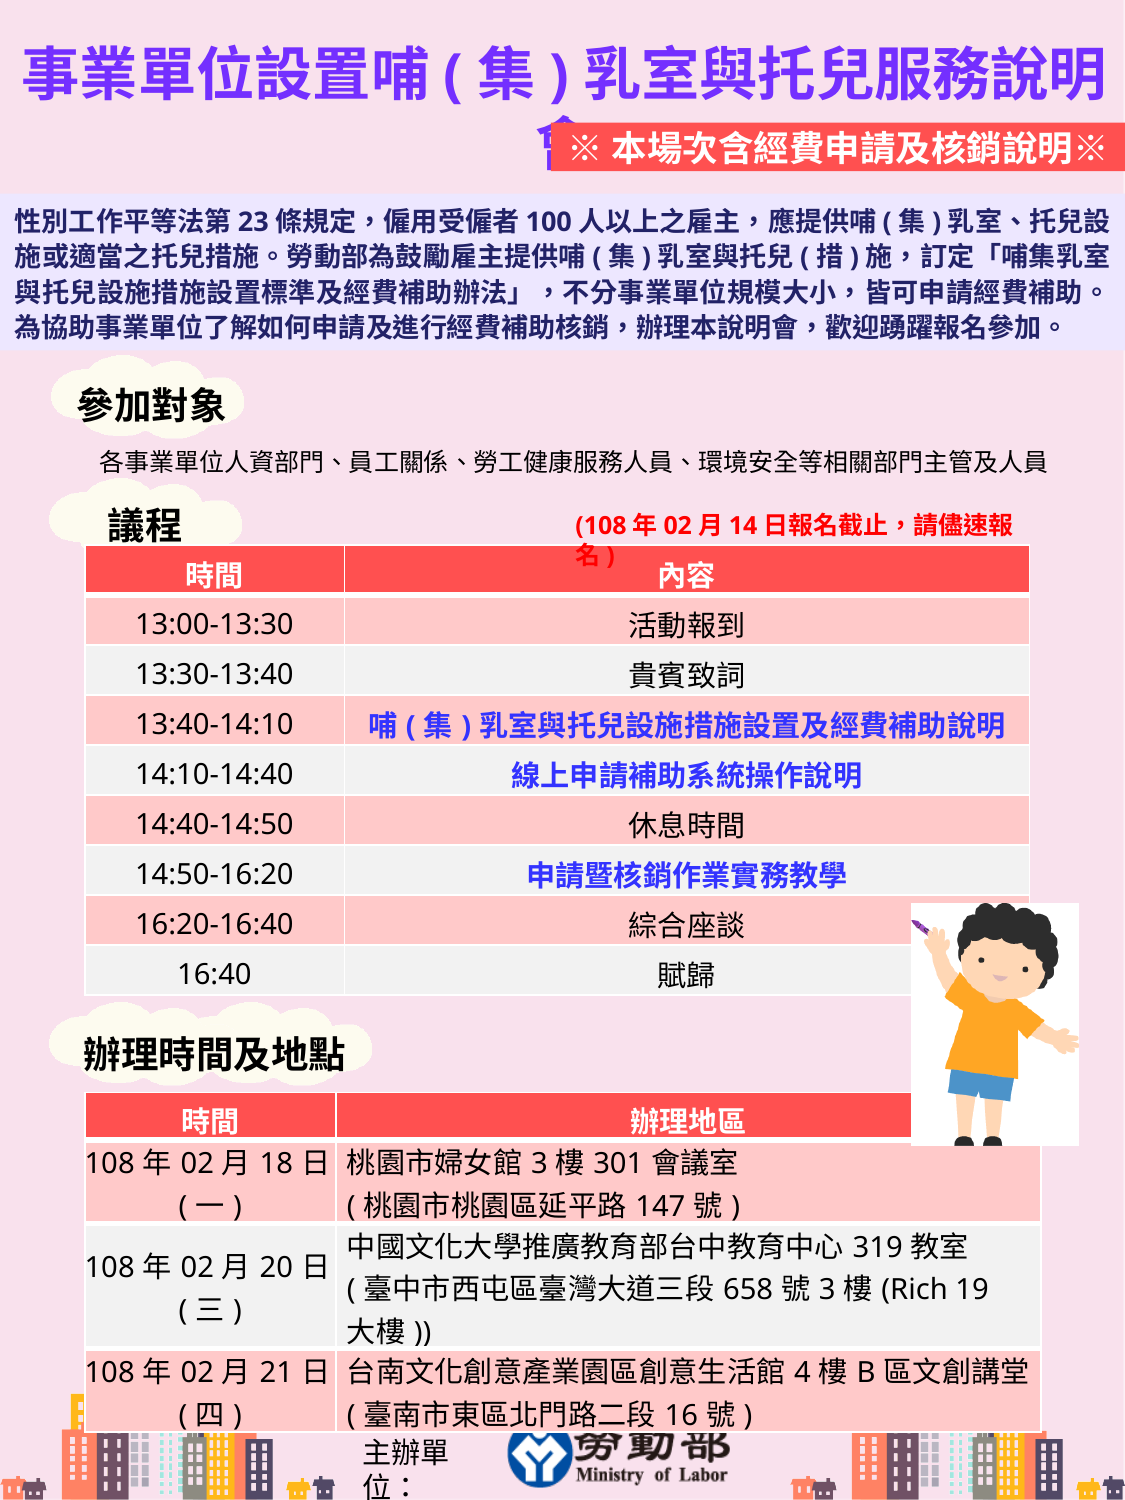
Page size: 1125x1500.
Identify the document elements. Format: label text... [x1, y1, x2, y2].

text_box 議程 [92, 481, 198, 544]
table_cell 13:30-13:40 [86, 646, 344, 694]
table_cell 108年02月18日(一) [86, 1143, 335, 1221]
table_cell 13:00-13:30 [86, 598, 344, 644]
table_cell 108年02月21日(四) [86, 1351, 335, 1431]
table_cell 貴賓致詞 [345, 646, 1029, 694]
table_cell 14:10-14:40 [86, 746, 344, 794]
text_box 事業單位設置哺(集)乳室與托兒服務說明會 [2, 29, 1125, 185]
table_cell 16:40 [86, 946, 344, 994]
table_header 內容 [345, 546, 1029, 592]
picture [0, 351, 1125, 1500]
table_header 辦理地區 [337, 1093, 911, 1137]
table_cell 13:40-14:10 [86, 696, 344, 744]
table_cell 綜合座談 [345, 896, 1029, 944]
table_cell 中國文化大學推廣教育部台中教育中心319教室 (臺中市西屯區臺灣大道三段658號3樓(Rich 19 大樓)) [337, 1226, 1040, 1346]
table_cell 申請暨核銷作業實務教學 [345, 846, 1029, 894]
table_cell 16:20-16:40 [86, 896, 344, 944]
table_cell 14:50-16:20 [86, 846, 344, 894]
text_box 辦理時間及地點 [68, 1009, 362, 1084]
table_cell 休息時間 [345, 796, 1029, 844]
table_cell 桃園市婦女館3樓301會議室 (桃園市桃園區延平路147號) [337, 1143, 1040, 1221]
table_cell 台南文化創意產業園區創意生活館4樓B區文創講堂(臺南市東區北門路二段16號) [337, 1351, 1040, 1431]
text_box 各事業單位人資部門、員工關係、勞工健康服務人員、環境安全等相關部門主管及人員 [84, 423, 1087, 485]
text_box ※本場次含經費申請及核銷說明※ [550, 122, 1125, 172]
text_box 主辦單位： [347, 1433, 513, 1500]
table_cell 賦歸 [345, 946, 911, 994]
picture [0, 0, 1125, 193]
table_cell 線上申請補助系統操作說明 [345, 746, 1029, 794]
table_cell 14:40-14:50 [86, 796, 344, 844]
table_cell 活動報到 [345, 598, 1029, 644]
table_header 時間 [86, 546, 344, 592]
table_cell 108年02月20日(三) [86, 1226, 335, 1346]
table_header 時間 [86, 1093, 335, 1137]
text_box 性別工作平等法第23條規定，僱用受僱者100人以上之雇主，應提供哺(集)乳室、托兒設施或適當之托兒措施。勞動部為鼓勵雇主提供哺(集)乳室與托兒(措)施，訂定「哺集乳室與托兒設施措施設置標準及經費補助辦法」，不分事業單位規模大小，皆可申請經費補助。為協助事業單位了解如何申請及進行經費補助核銷，辦理本說明會，歡迎踴躍報名參加。 [0, 193, 1125, 351]
text_box 參加對象 [62, 361, 242, 435]
text_box (108年02月14日報名截止，請儘速報名) [560, 501, 1029, 577]
table_cell 哺(集)乳室與托兒設施措施設置及經費補助說明 [345, 696, 1029, 744]
